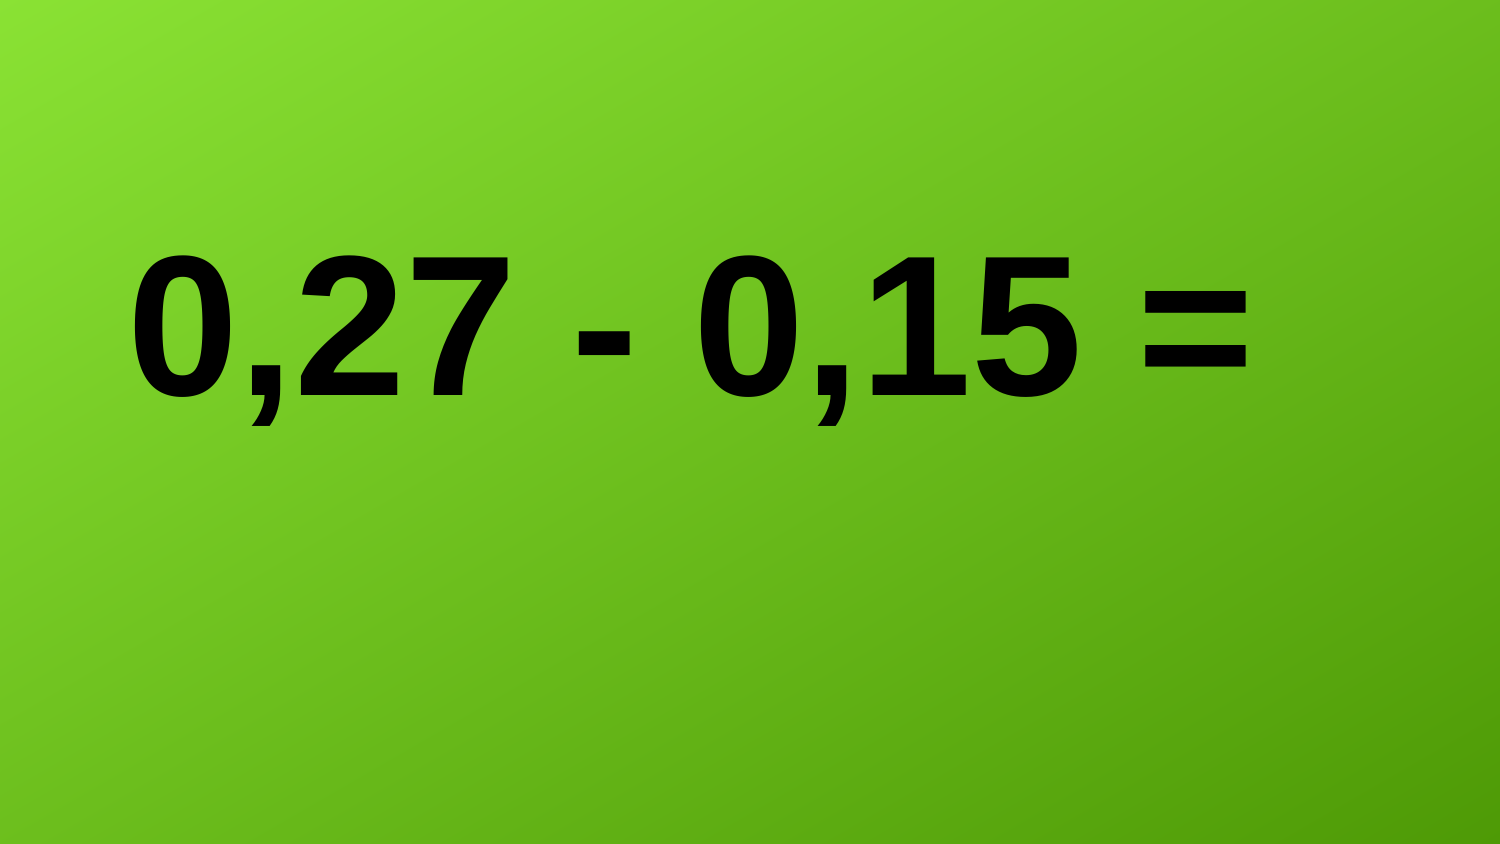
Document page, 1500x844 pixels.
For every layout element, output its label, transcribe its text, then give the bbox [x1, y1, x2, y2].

title 0,27 - 0,15 = [112, 259, 1388, 450]
